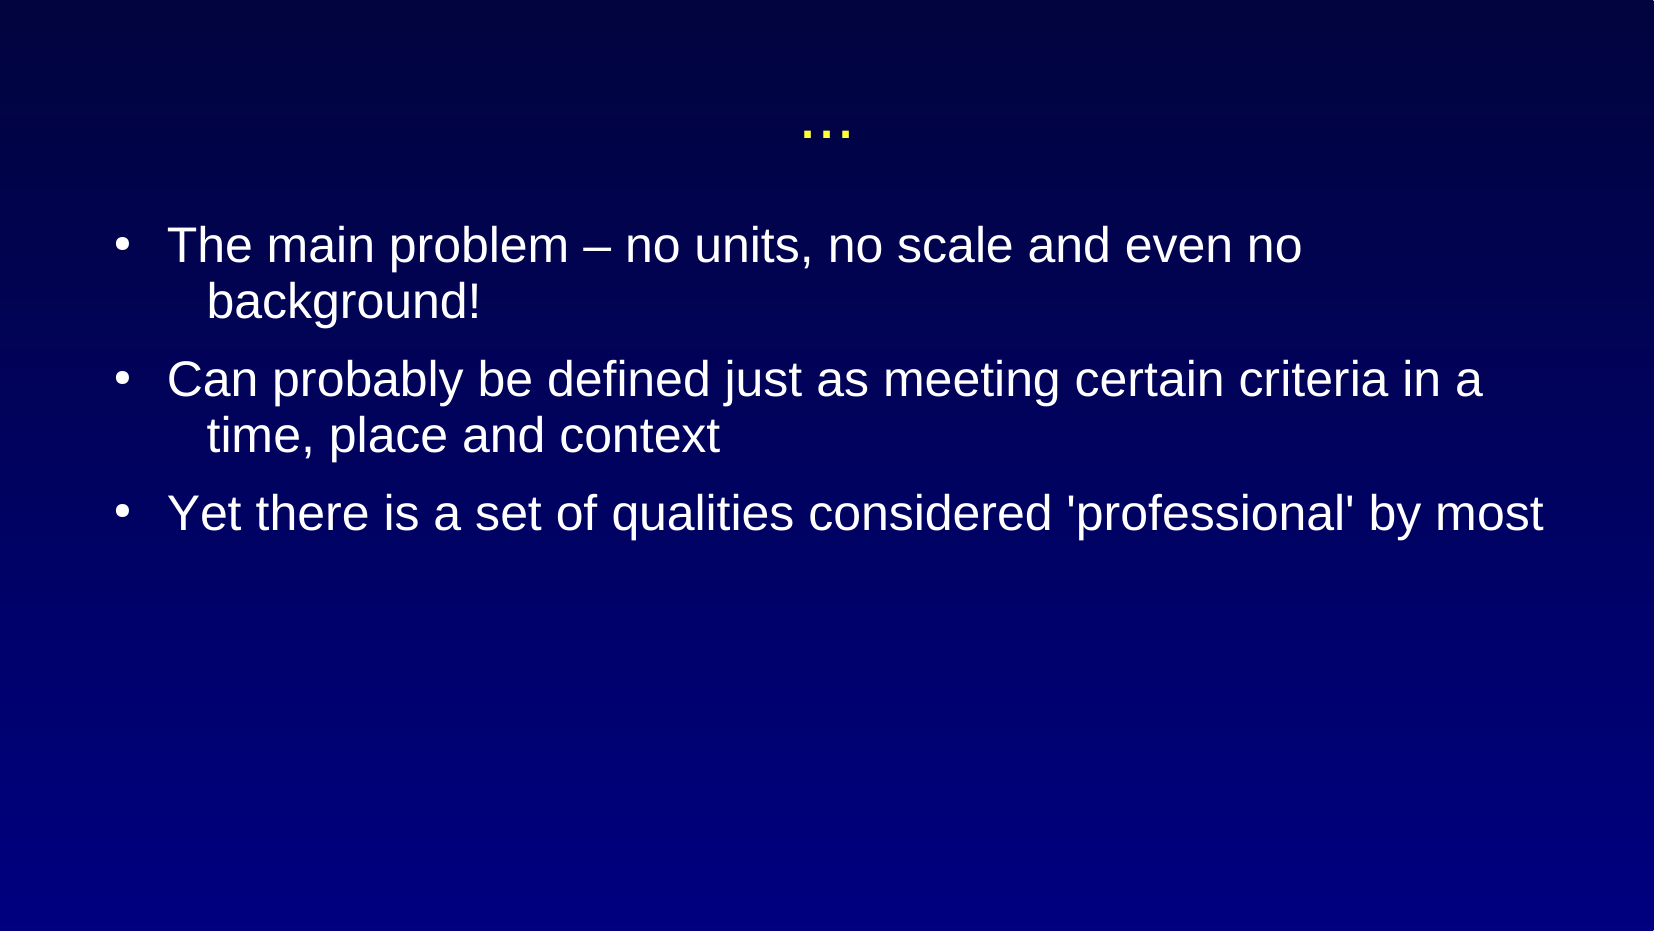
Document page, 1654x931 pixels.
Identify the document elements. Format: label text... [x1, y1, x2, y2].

title ... [82, 37, 1571, 193]
list The main problem – no units, no scale and even no background! Can probably be defined just as meeting certain criteria in a time, place and context Yet there is a set of qualities considered 'professional' by most [82, 217, 1571, 758]
